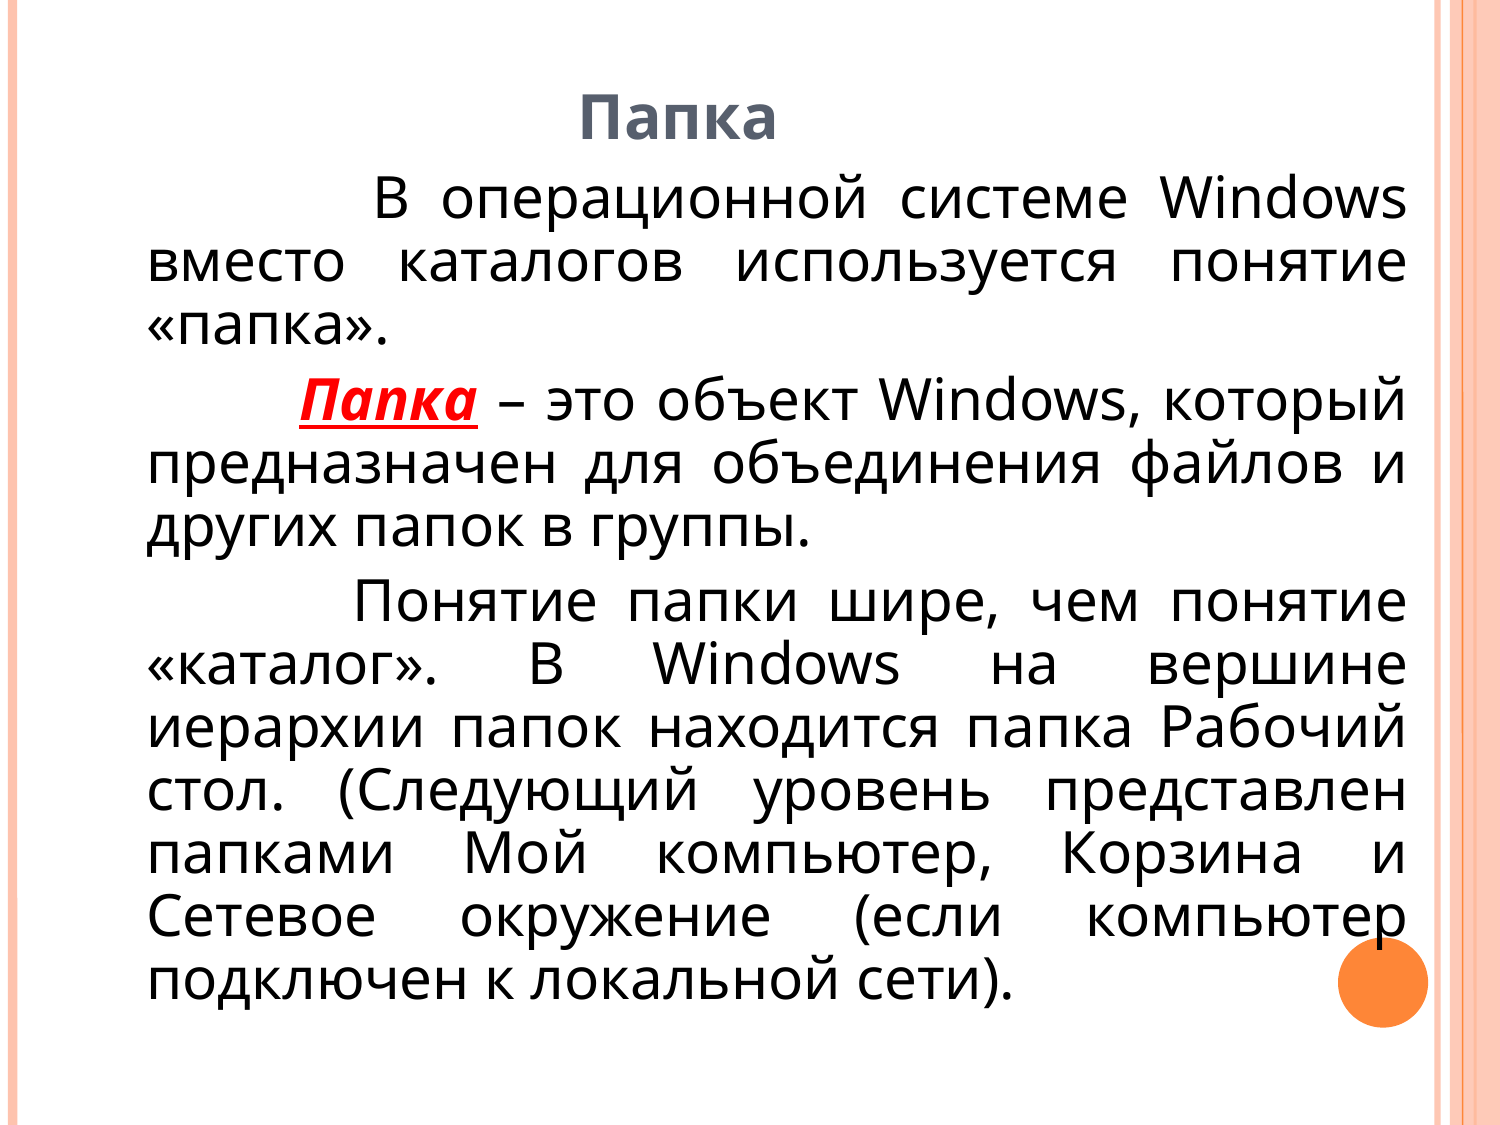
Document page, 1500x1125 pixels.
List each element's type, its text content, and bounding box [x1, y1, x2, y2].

title Папка [454, 31, 903, 160]
list В операционной системе Windows вместо каталогов используется понятие «папка». Папка – это объект Windows, который предназначен для объединения файлов и других папок в группы. Понятие папки шире, чем понятие «каталог». В Windows на вершине иерархии папок находится папка Рабочий стол. (Следующий уровень представлен папками Мой компьютер, Корзина и Сетевое окружение (если компьютер подключен к локальной сети). [41, 160, 1424, 1071]
